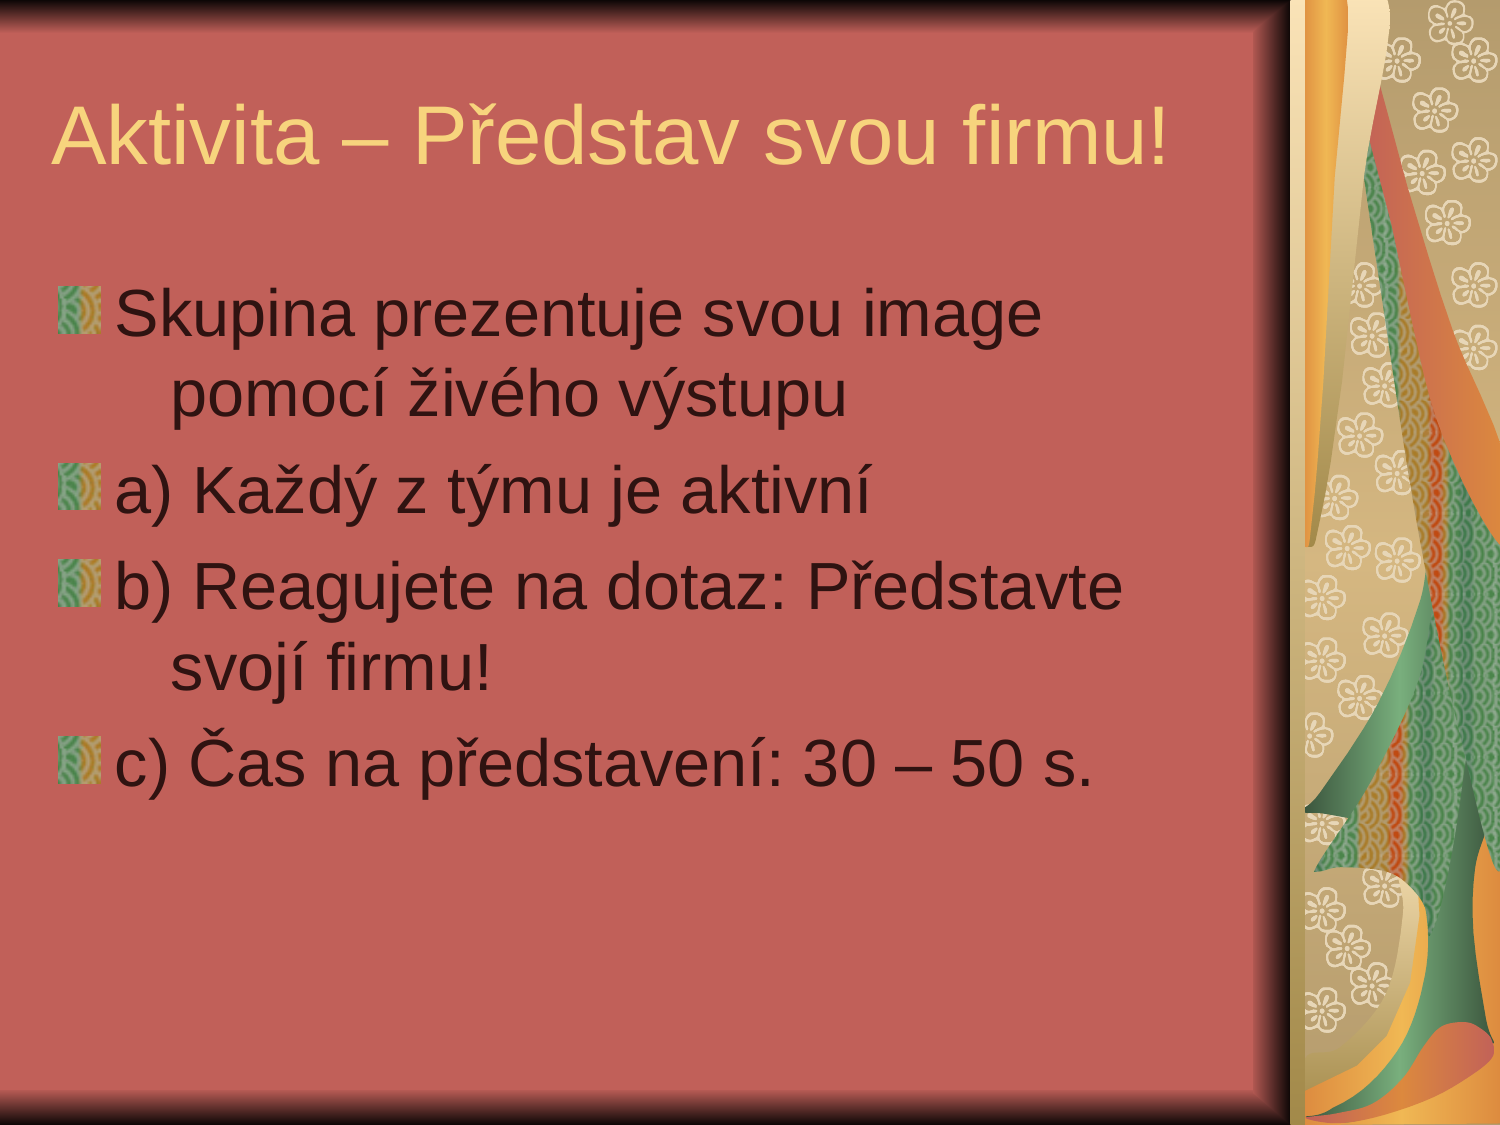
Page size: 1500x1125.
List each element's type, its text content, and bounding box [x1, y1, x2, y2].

list Skupina prezentuje svou image pomocí živého výstupu a) Každý z týmu je aktivní b) Reagujete na dotaz: Představte svojí firmu! c) Čas na představení: 30 – 50 s. [43, 262, 1255, 1001]
title Aktivita – Představ svou firmu! [35, 37, 1263, 225]
